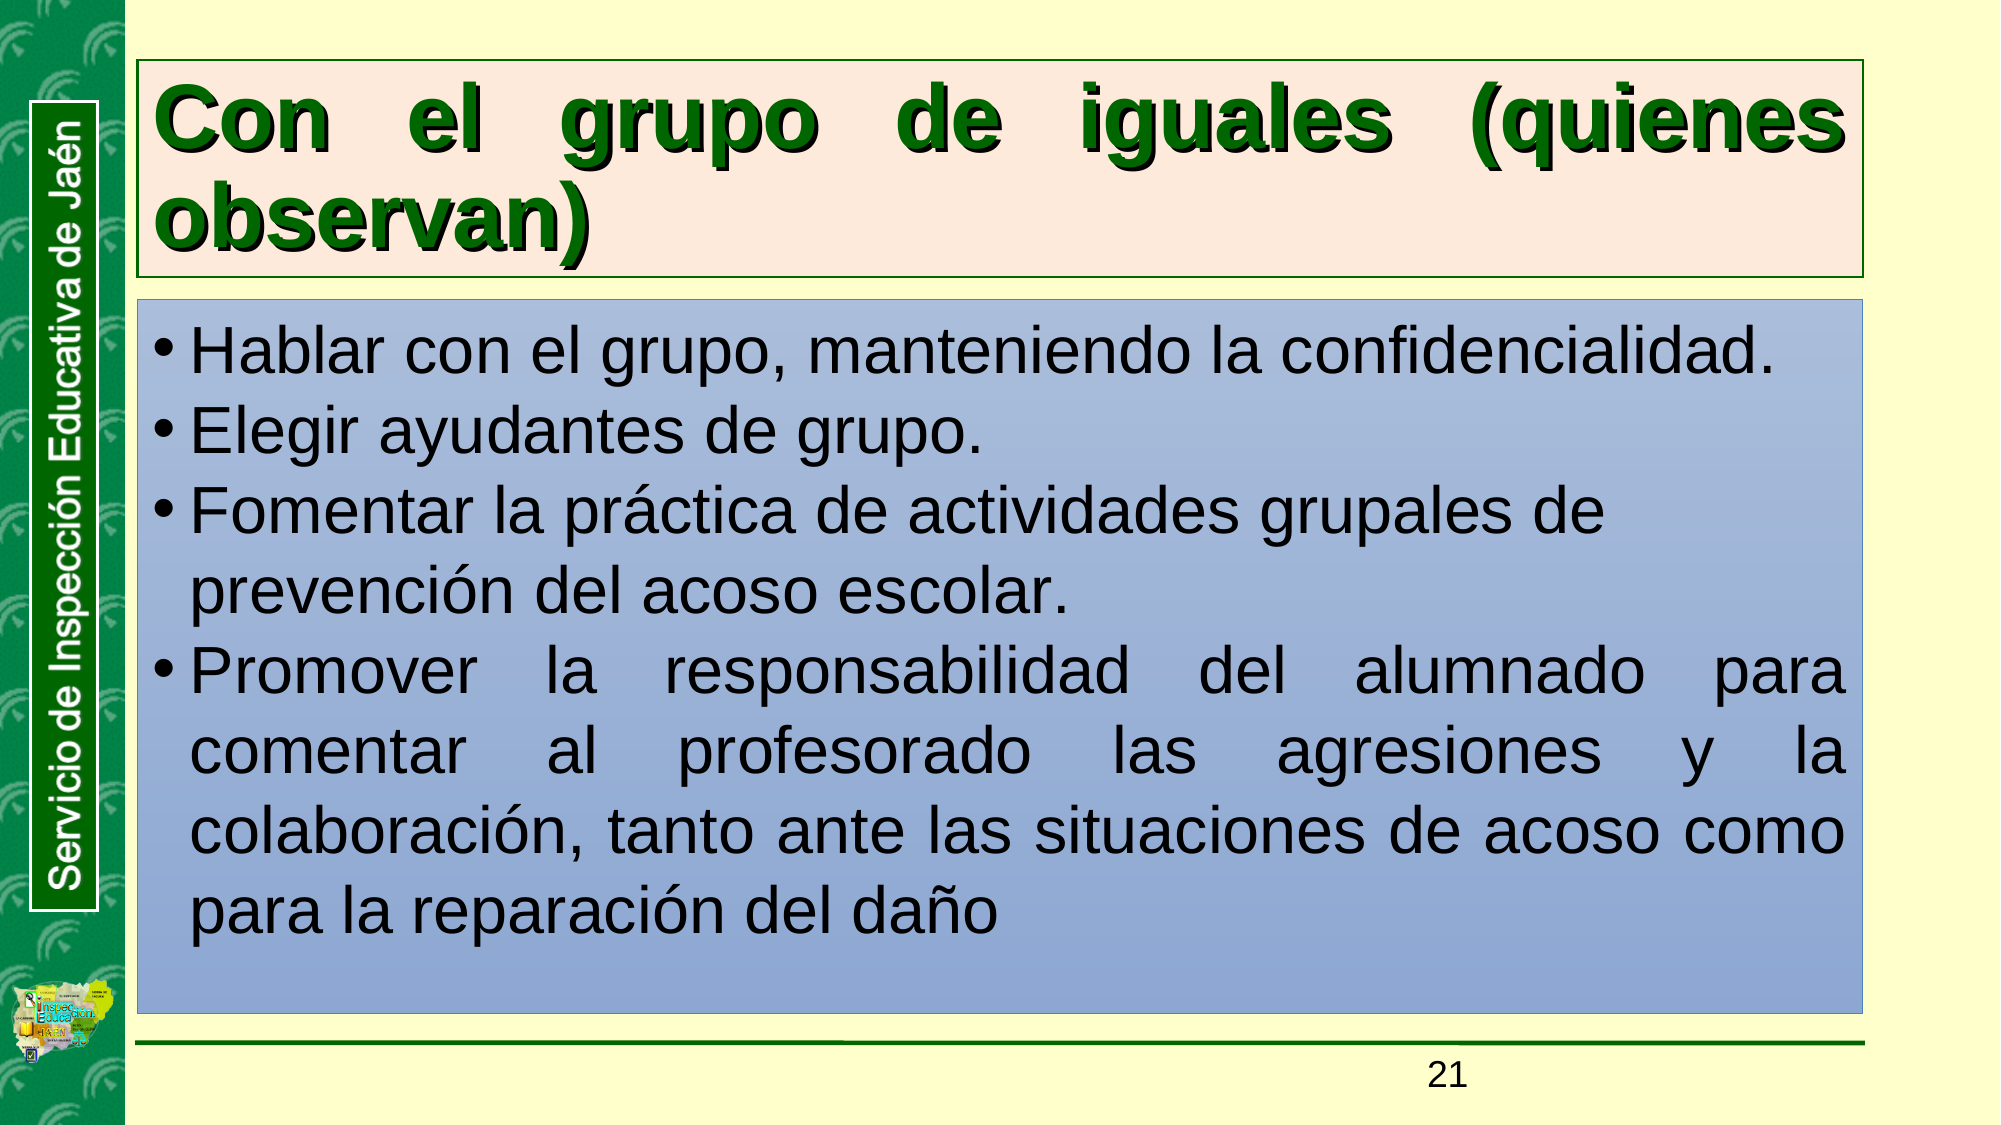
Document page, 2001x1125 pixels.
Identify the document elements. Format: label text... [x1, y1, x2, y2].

text_box Hablar con el grupo, manteniendo la confidencialidad. Elegir ayudantes de grupo. Fomentar la práctica de actividades grupales de prevención del acoso escolar. Promover la responsabilidad del alumnado para comentar al profesorado las agresiones y la colaboración, tanto ante las situaciones de acoso como para la reparación del daño [137, 299, 1863, 1014]
picture [0, 0, 125, 1125]
text_box <número> [1412, 1042, 1863, 1103]
text_box Con el grupo de iguales (quienes observan) [137, 59, 1863, 278]
